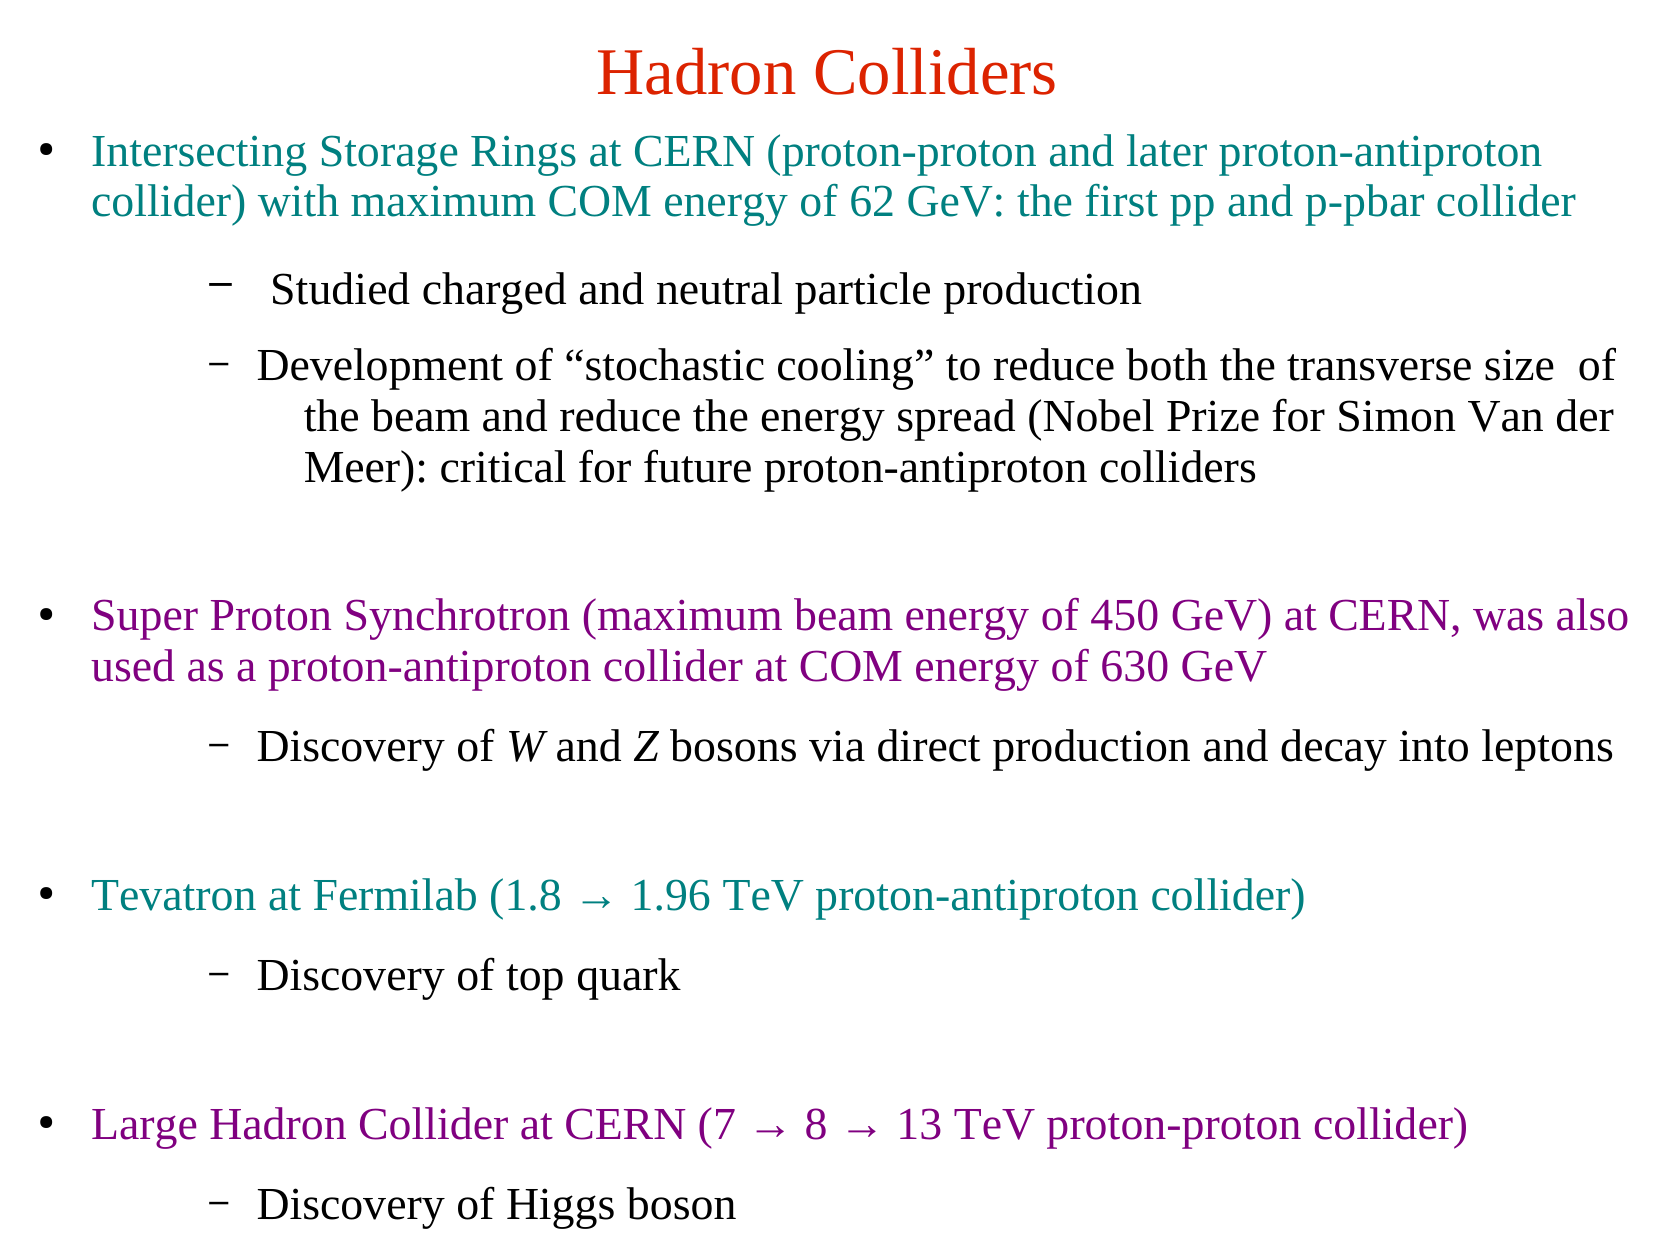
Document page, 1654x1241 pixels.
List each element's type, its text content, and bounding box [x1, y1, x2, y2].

title Hadron Colliders [121, 2, 1534, 125]
list Intersecting Storage Rings at CERN (proton-proton and later proton-antiproton collider) with maximum COM energy of 62 GeV: the first pp and p-pbar collider Studied charged and neutral particle production Development of “stochastic cooling” to reduce both the transverse size of the beam and reduce the energy spread (Nobel Prize for Simon Van der Meer): critical for future proton-antiproton colliders Super Proton Synchrotron (maximum beam energy of 450 GeV) at CERN, was also used as a proton-antiproton collider at COM energy of 630 GeV Discovery of W and Z bosons via direct production and decay into leptons Tevatron at Fermilab (1.8 → 1.96 TeV proton-antiproton collider) Discovery of top quark Large Hadron Collider at CERN (7 → 8 → 13 TeV proton-proton collider) Discovery of Higgs boson [20, 125, 1654, 611]
list Intersecting Storage Rings at CERN (proton-proton and later proton-antiproton collider) with maximum COM energy of 62 GeV: the first pp and p-pbar collider Studied charged and neutral particle production Development of “stochastic cooling” to reduce both the transverse size of the beam and reduce the energy spread (Nobel Prize for Simon Van der Meer): critical for future proton-antiproton colliders Super Proton Synchrotron (maximum beam energy of 450 GeV) at CERN, was also used as a proton-antiproton collider at COM energy of 630 GeV Discovery of W and Z bosons via direct production and decay into leptons Tevatron at Fermilab (1.8 → 1.96 TeV proton-antiproton collider) Discovery of top quark Large Hadron Collider at CERN (7 → 8 → 13 TeV proton-proton collider) Discovery of Higgs boson [20, 1186, 1654, 1230]
list [20, 611, 1654, 1186]
